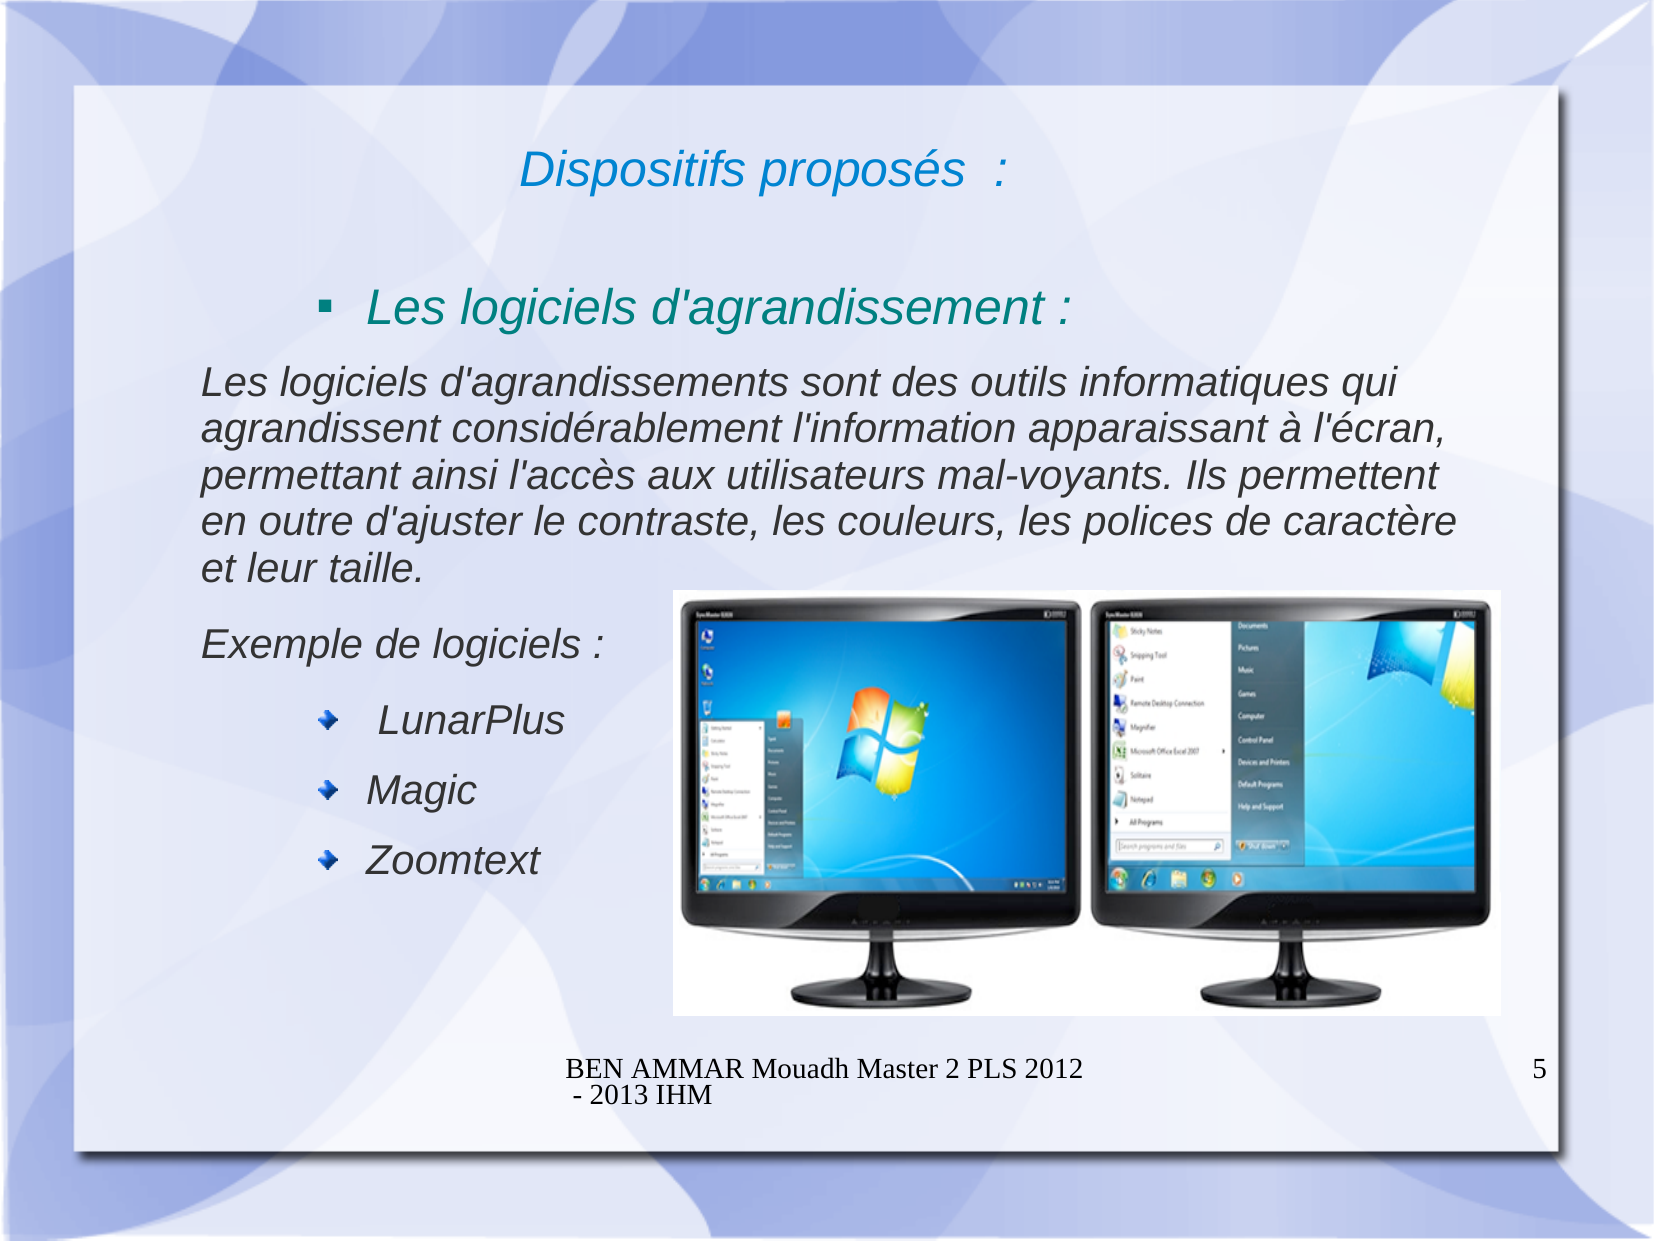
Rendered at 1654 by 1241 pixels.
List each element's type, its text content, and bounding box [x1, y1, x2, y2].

picture [0, 0, 1654, 1241]
list Dispositifs proposés : Les logiciels d'agrandissement : Les logiciels d'agrandissements sont des outils informatiques qui agrandissent considérablement l'information apparaissant à l'écran, permettant ainsi l'accès aux utilisateurs mal-voyants. Ils permettent en outre d'ajuster le contraste, les couleurs, les polices de caractère et leur taille. Exemple de logiciels : LunarPlus Magic Zoomtext [129, 141, 1489, 1016]
